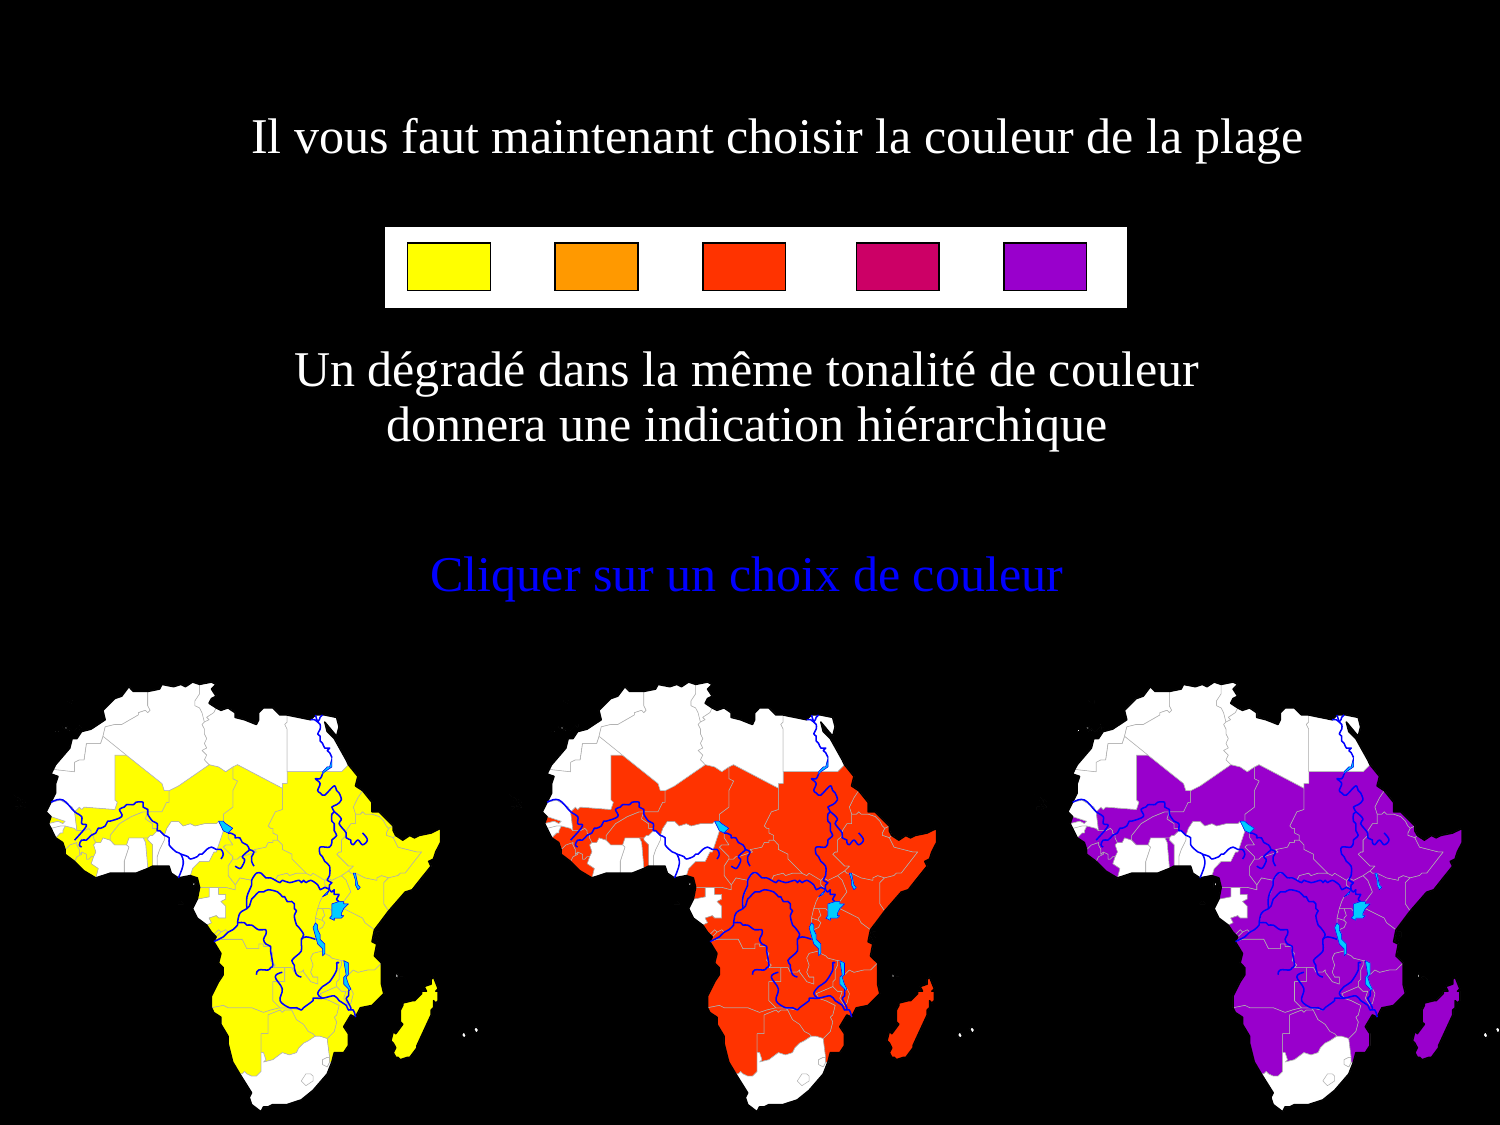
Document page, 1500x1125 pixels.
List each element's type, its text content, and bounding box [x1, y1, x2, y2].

text_box Cliquer sur un choix de couleur [265, 538, 1229, 610]
text_box [383, 225, 1128, 309]
text_box [544, 684, 935, 1109]
text_box [393, 980, 437, 1058]
text_box Un dégradé dans la même tonalité de couleur donnera une indication hiérarchique [265, 333, 1229, 460]
text_box [887, 977, 935, 1060]
text_box Il vous faut maintenant choisir la couleur de la plage [236, 101, 1353, 173]
text_box [1414, 980, 1459, 1058]
text_box [48, 684, 439, 1110]
text_box [1070, 684, 1461, 1109]
